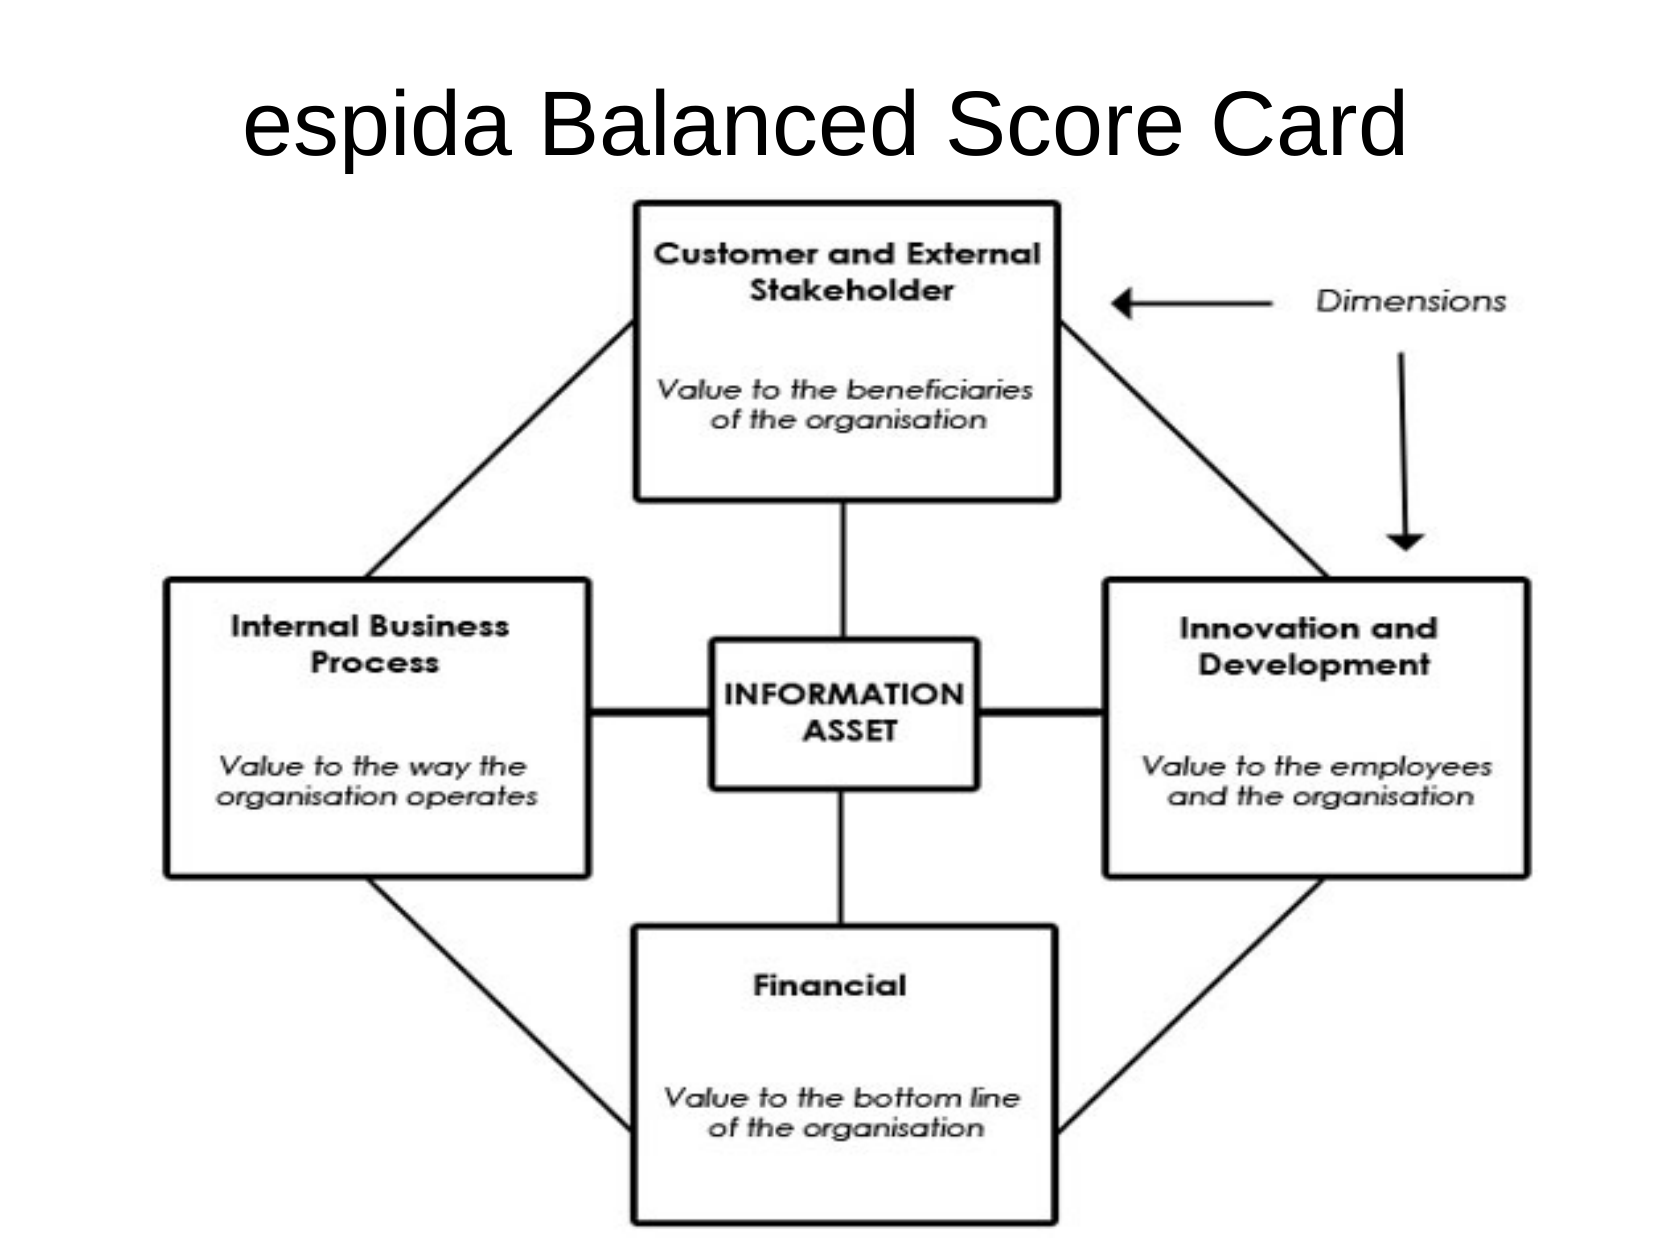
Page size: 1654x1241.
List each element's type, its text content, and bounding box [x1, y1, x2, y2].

picture [150, 187, 1538, 1238]
title espida Balanced Score Card [82, 19, 1571, 228]
